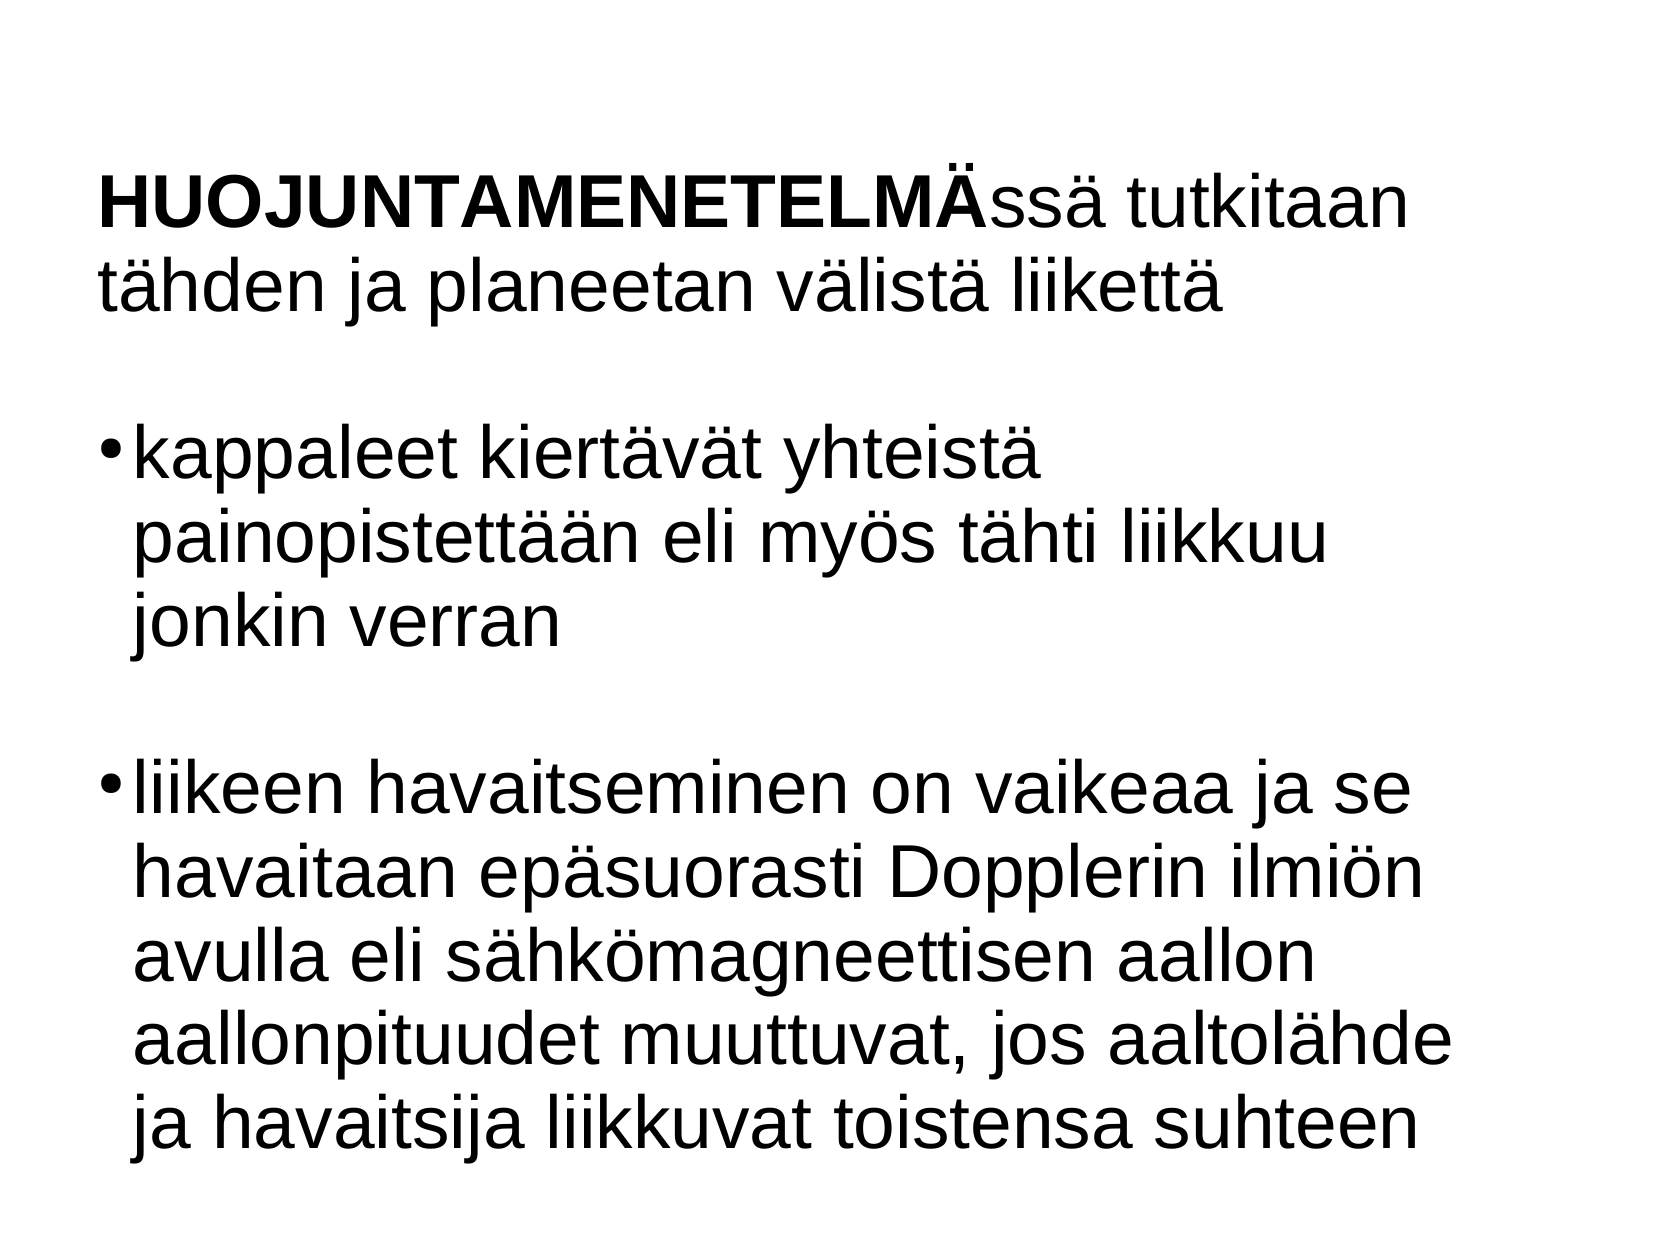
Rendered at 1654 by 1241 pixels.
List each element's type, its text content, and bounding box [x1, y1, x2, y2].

text_box HUOJUNTAMENETELMÄssä tutkitaan tähden ja planeetan välistä liikettä kappaleet kiertävät yhteistä painopistettään eli myös tähti liikkuu jonkin verran liikeen havaitseminen on vaikeaa ja se havaitaan epäsuorasti Dopplerin ilmiön avulla eli sähkömagneettisen aallon aallonpituudet muuttuvat, jos aaltolähde ja havaitsija liikkuvat toistensa suhteen [82, 153, 1501, 1173]
